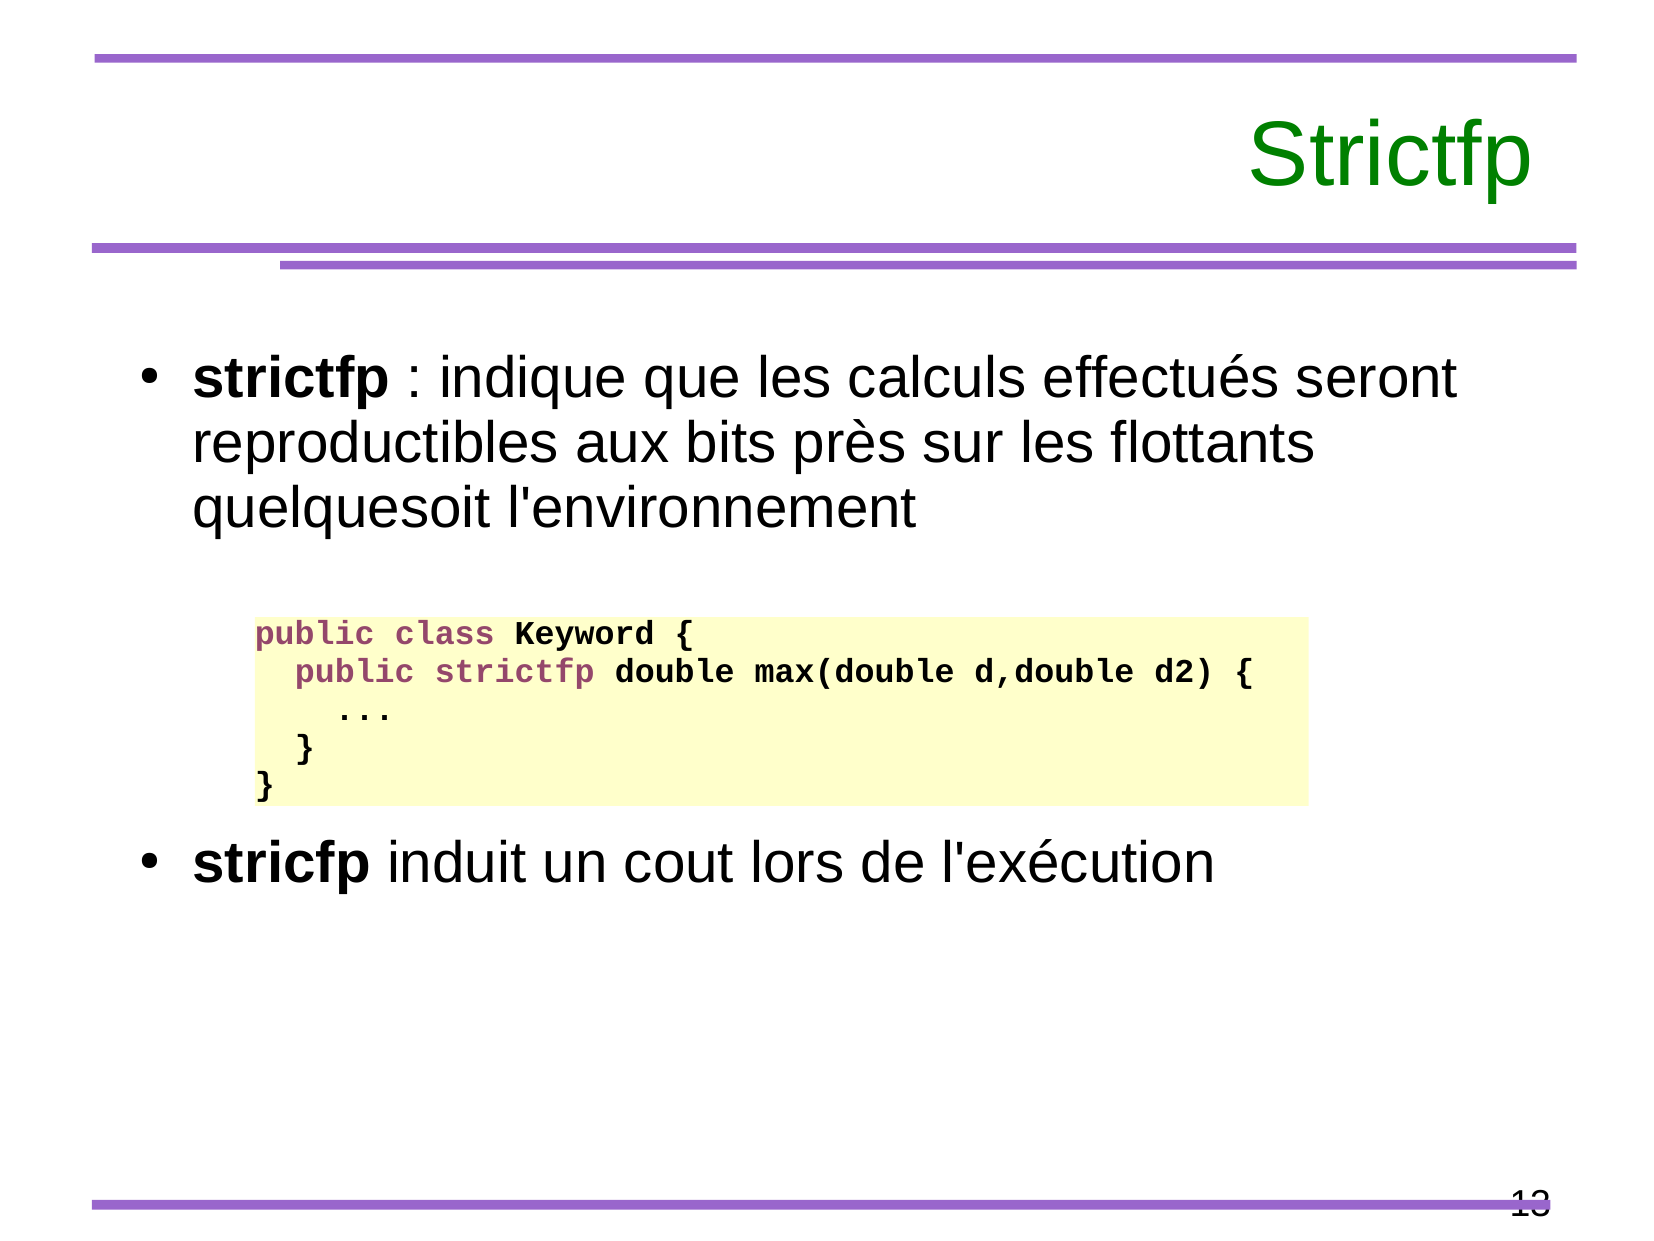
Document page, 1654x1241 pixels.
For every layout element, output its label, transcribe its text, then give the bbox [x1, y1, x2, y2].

text_box public class Keyword { public strictfp double max(double d,double d2) { ... } } [254, 617, 1309, 806]
list strictfp : indique que les calculs effectués seront reproductibles aux bits près sur les flottants quelquesoit l'environnement stricfp induit un cout lors de l'exécution [121, 344, 1534, 1127]
title Strictfp [121, 49, 1534, 257]
